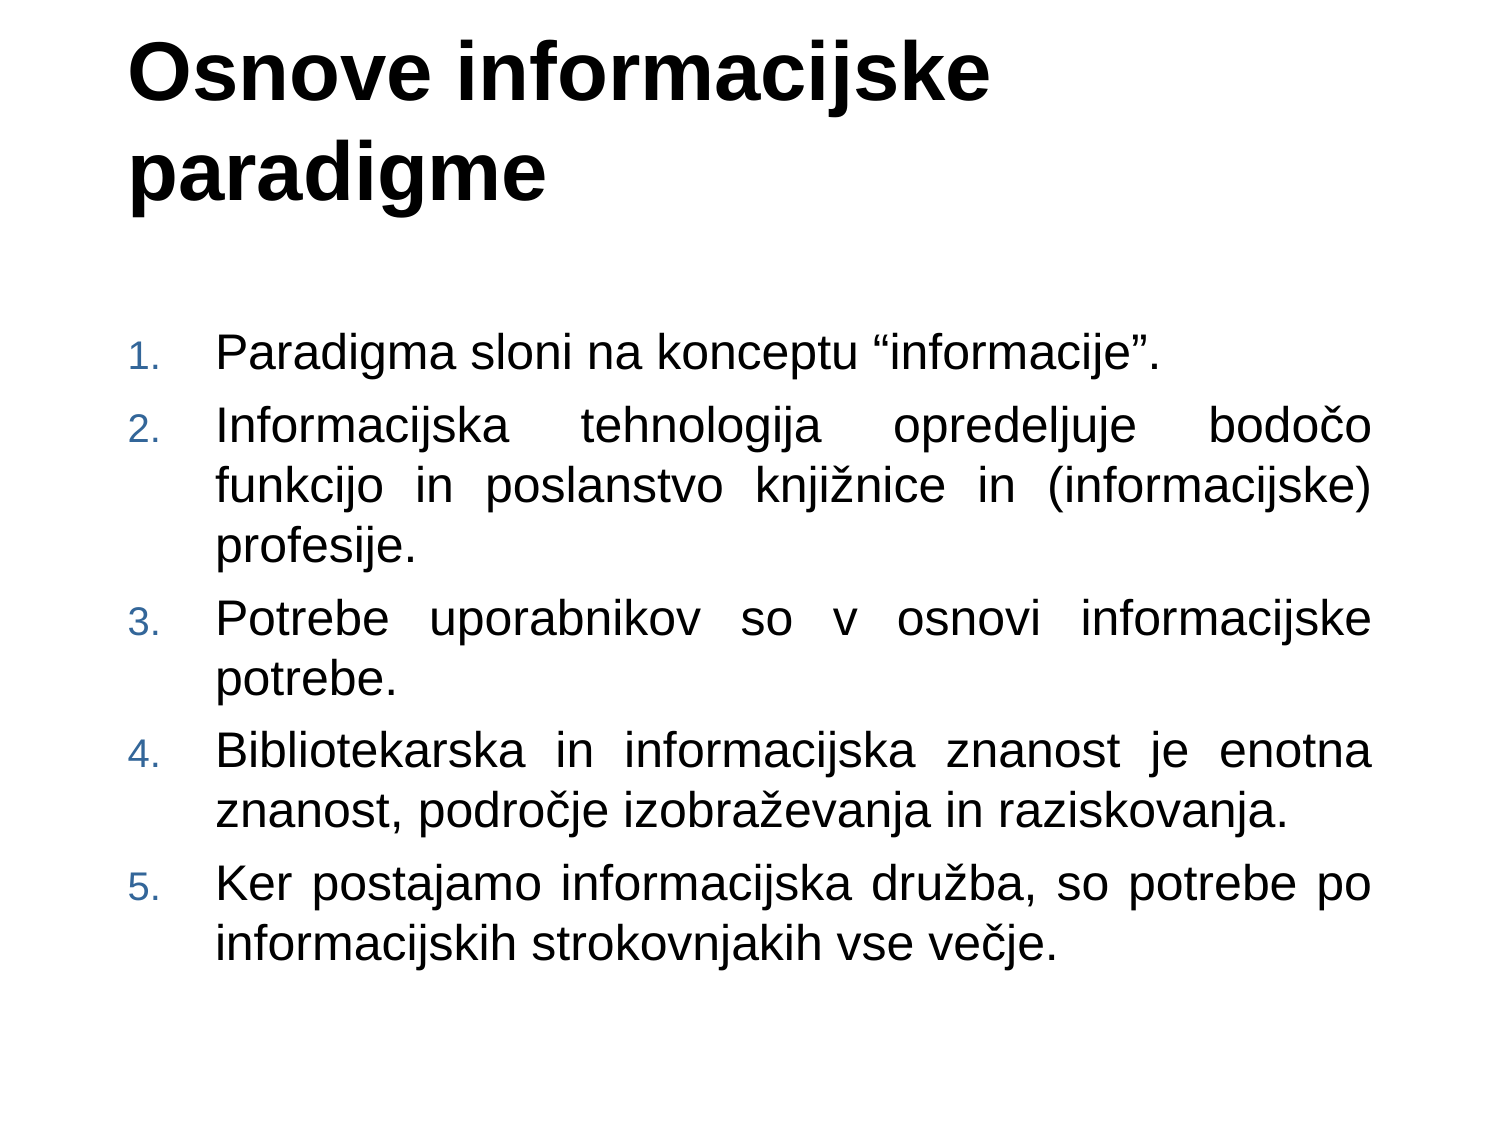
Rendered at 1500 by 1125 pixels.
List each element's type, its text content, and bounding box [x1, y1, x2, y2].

list Paradigma sloni na konceptu “informacije”. Informacijska tehnologija opredeljuje bodočo funkcijo in poslanstvo knjižnice in (informacijske) profesije. Potrebe uporabnikov so v osnovi informacijske potrebe. Bibliotekarska in informacijska znanost je enotna znanost, področje izobraževanja in raziskovanja. Ker postajamo informacijska družba, so potrebe po informacijskih strokovnjakih vse večje. [112, 312, 1388, 988]
title Osnove informacijske paradigme [112, 9, 1388, 225]
